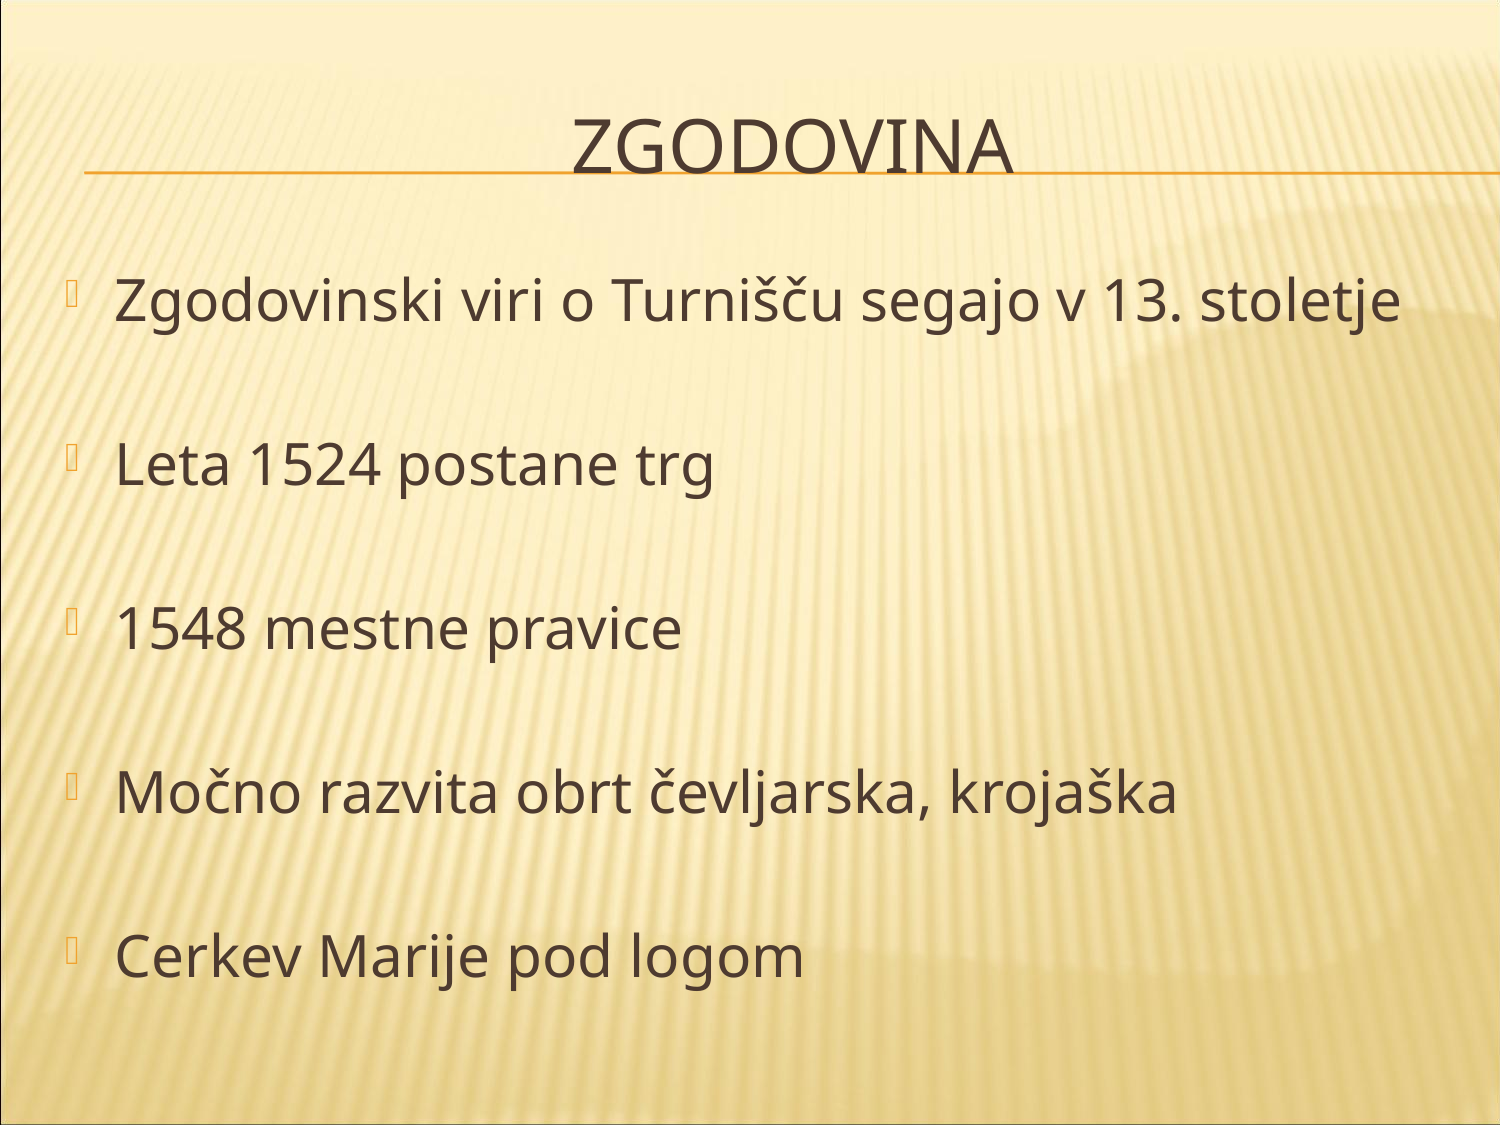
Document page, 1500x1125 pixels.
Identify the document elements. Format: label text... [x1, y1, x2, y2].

list Zgodovinski viri o Turnišču segajo v 13. stoletje Leta 1524 postane trg 1548 mestne pravice Močno razvita obrt čevljarska, krojaška Cerkev Marije pod logom [50, 254, 1475, 998]
picture [0, 0, 1500, 1125]
title ZGODOVINA [50, 75, 1475, 213]
